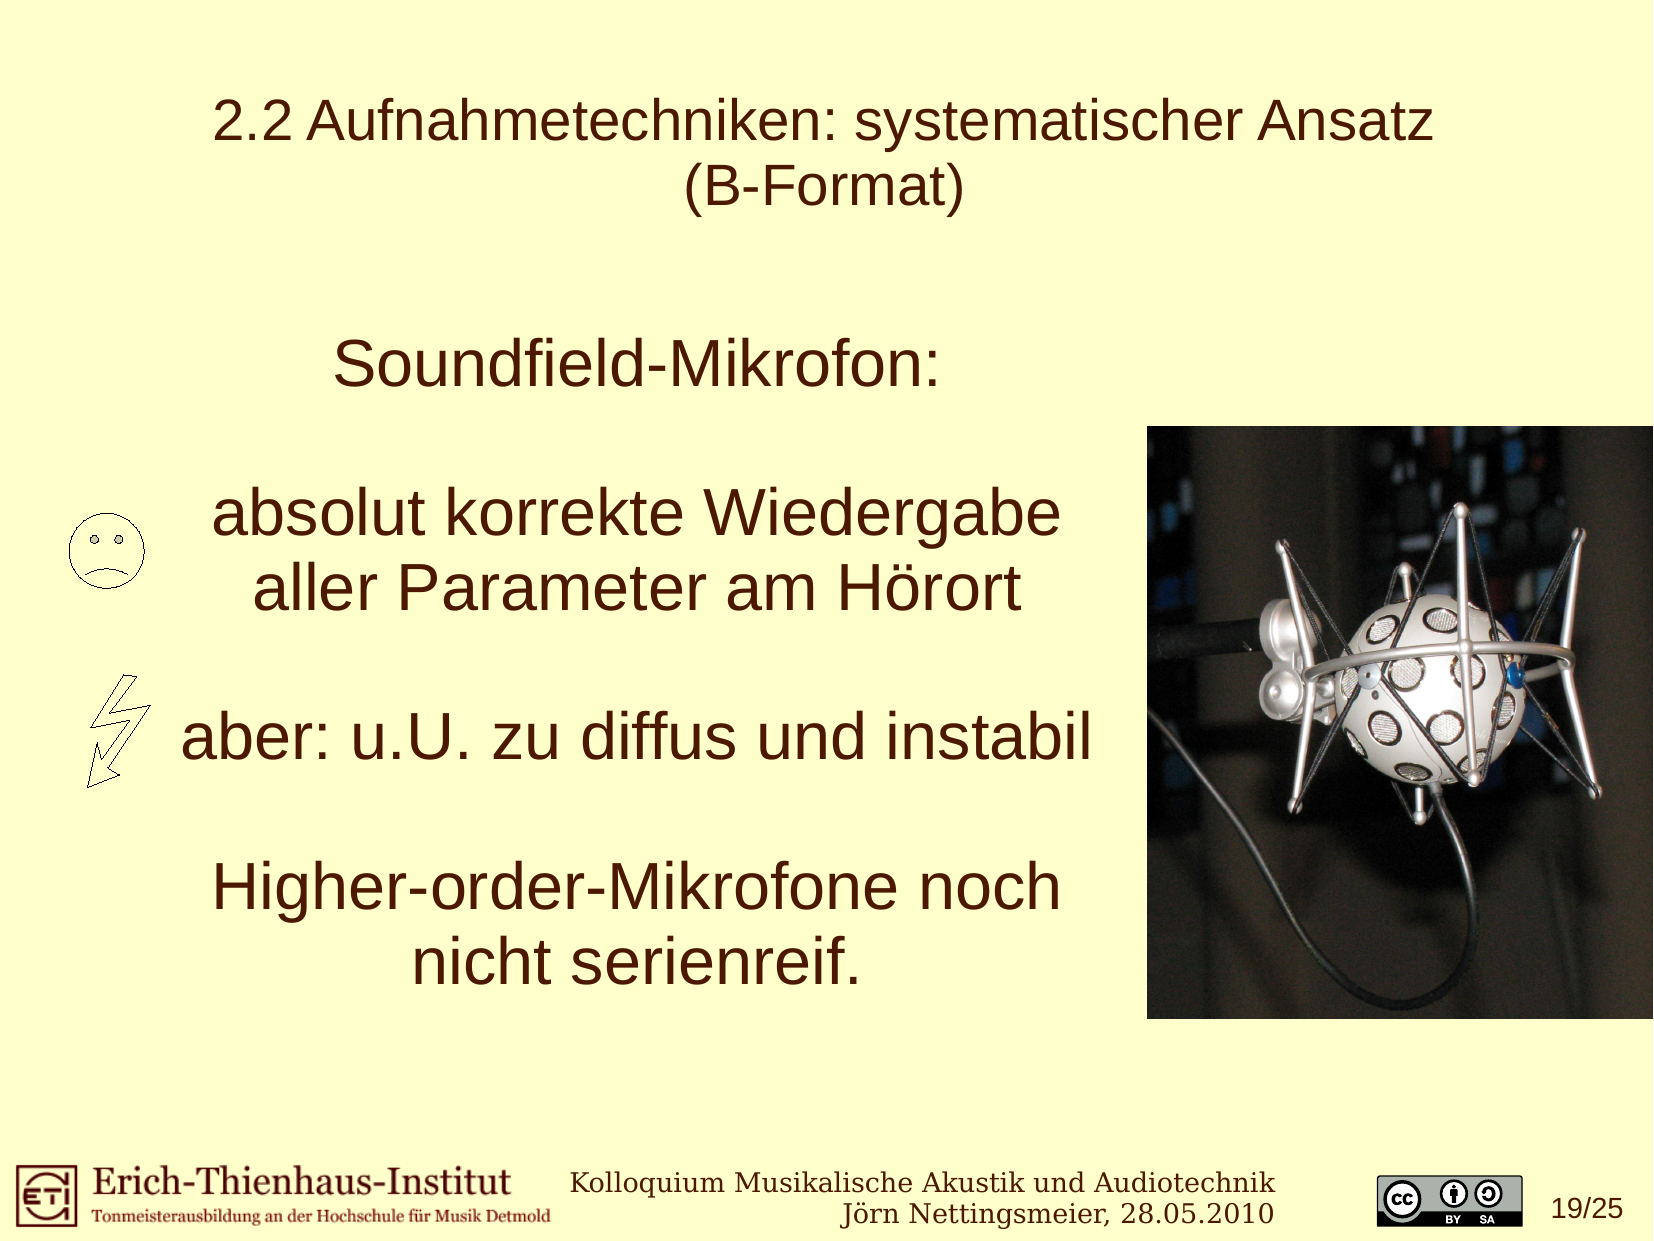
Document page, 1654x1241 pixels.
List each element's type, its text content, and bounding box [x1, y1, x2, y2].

subtitle Soundfield-Mikrofon: absolut korrekte Wiedergabe aller Parameter am Hörort aber: u.U. zu diffus und instabil Higher-order-Mikrofone noch nicht serienreif. [150, 297, 1126, 1102]
text_box [87, 674, 151, 788]
picture [1147, 426, 1653, 1019]
text_box [69, 513, 145, 589]
title 2.2 Aufnahmetechniken: systematischer Ansatz (B-Format) [37, 49, 1612, 257]
